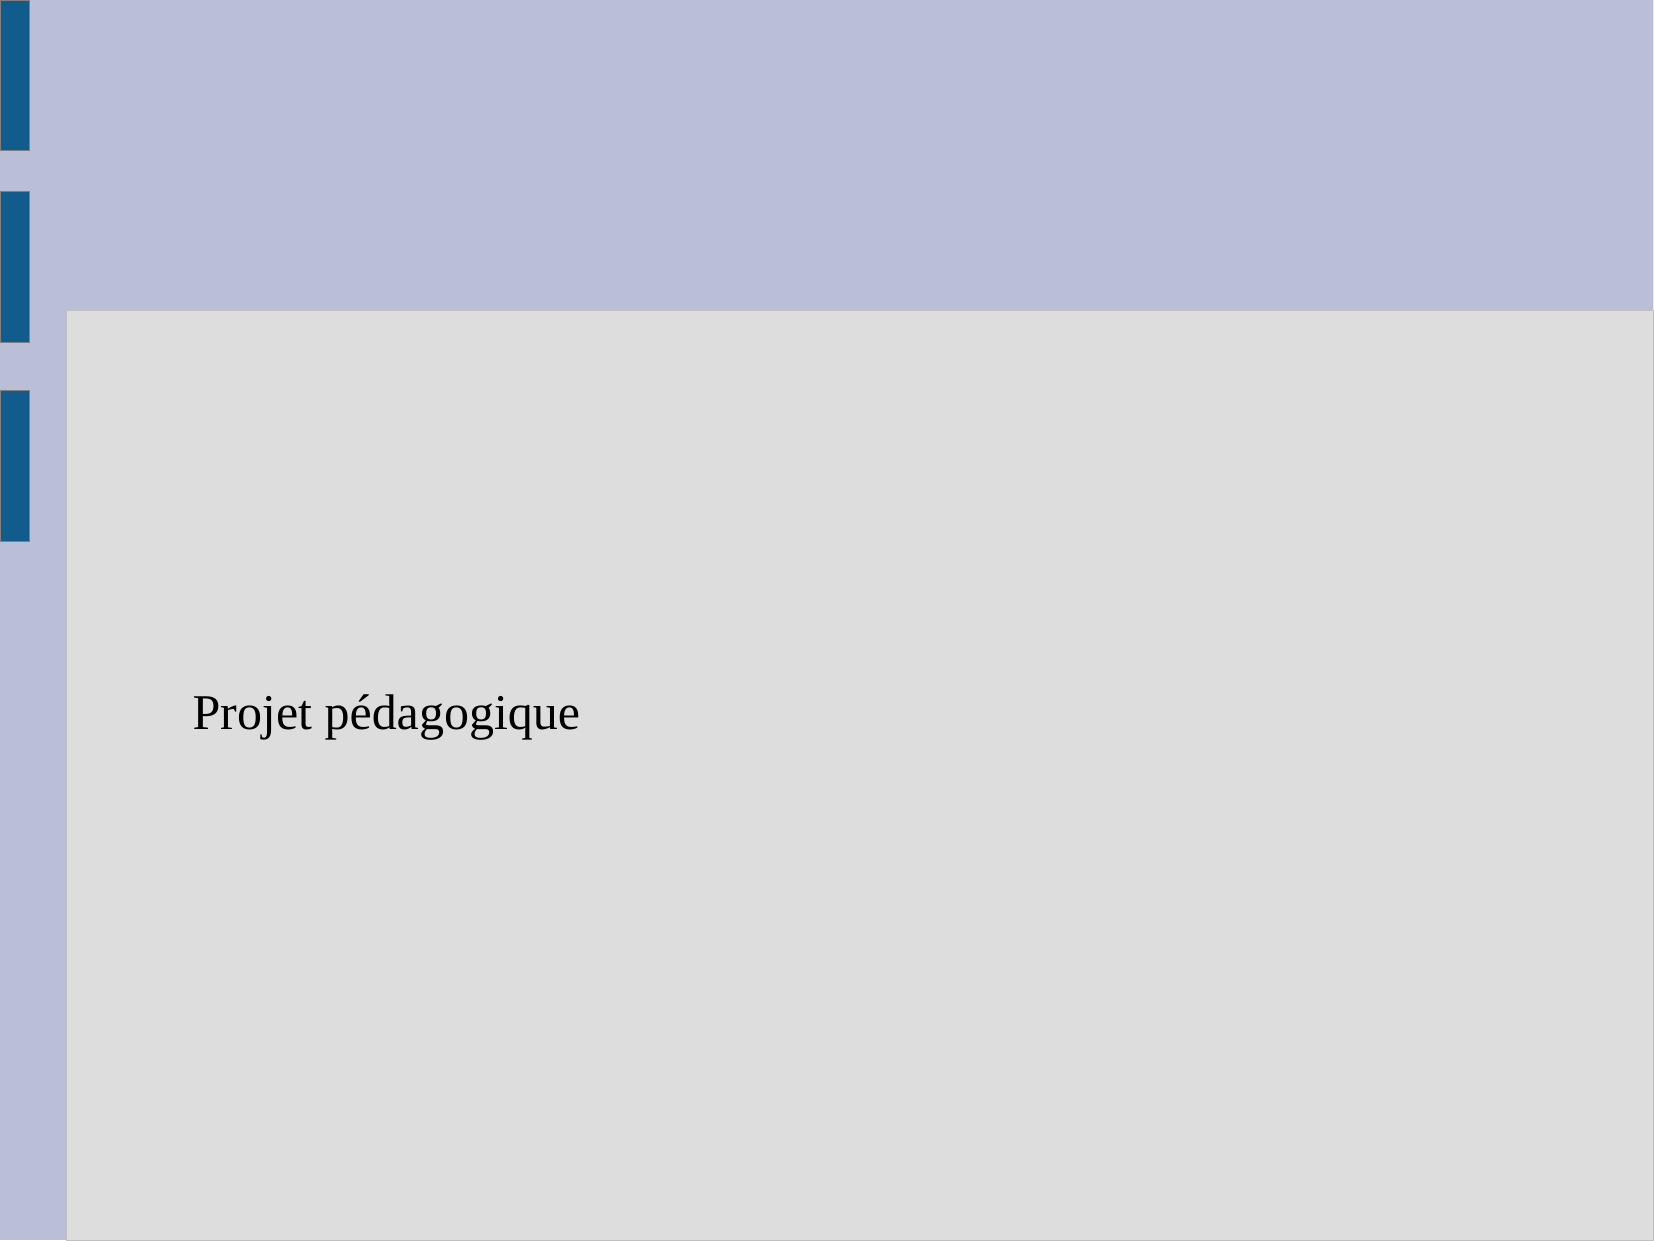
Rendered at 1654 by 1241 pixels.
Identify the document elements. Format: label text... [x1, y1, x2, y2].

list Projet pédagogique [121, 344, 1534, 1127]
